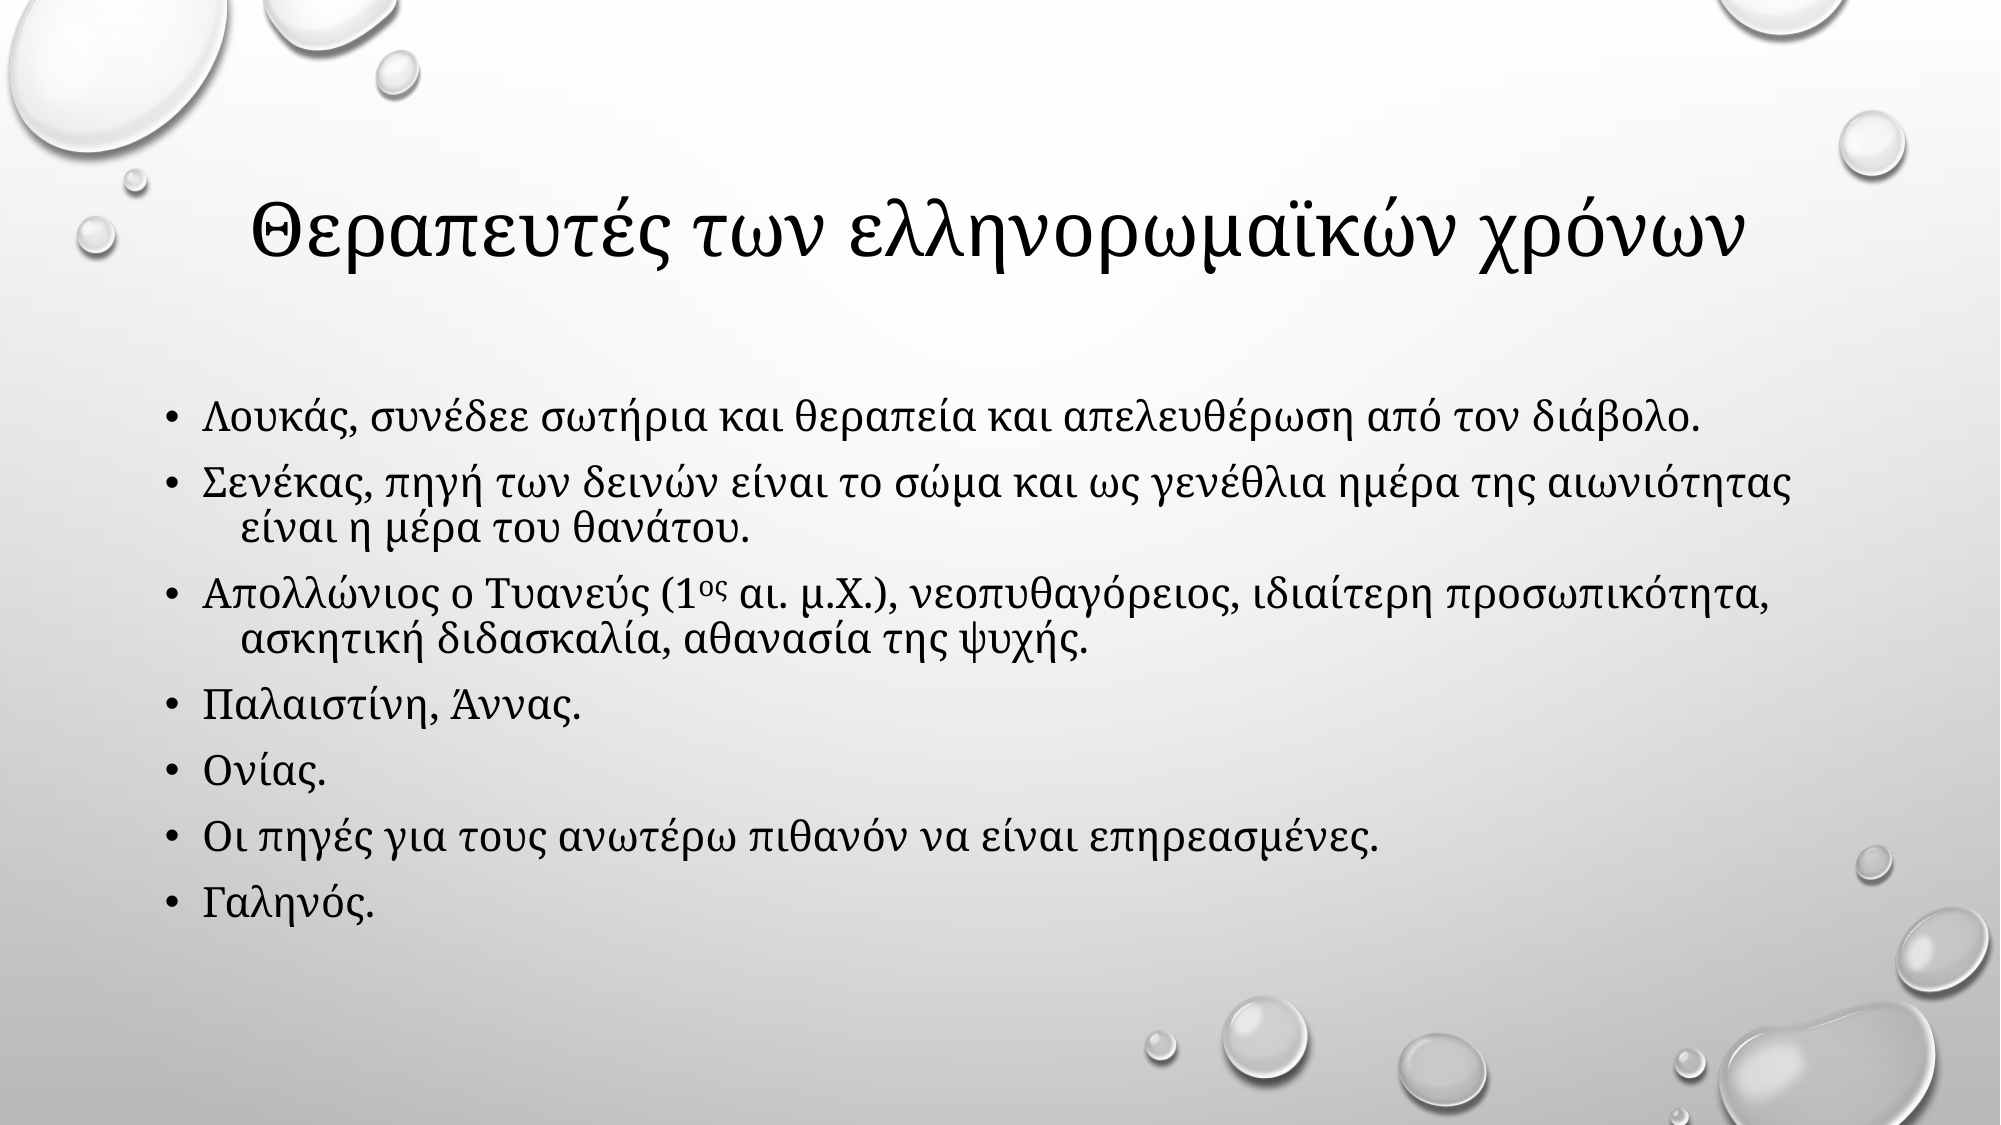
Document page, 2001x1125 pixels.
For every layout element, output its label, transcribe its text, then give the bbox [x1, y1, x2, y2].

list Λουκάς, συνέδεε σωτήρια και θεραπεία και απελευθέρωση από τον διάβολο. Σενέκας, πηγή των δεινών είναι το σώμα και ως γενέθλια ημέρα της αιωνιότητας είναι η μέρα του θανάτου. Απολλώνιος ο Τυανεύς (1ος αι. μ.Χ.), νεοπυθαγόρειος, ιδιαίτερη προσωπικότητα, ασκητική διδασκαλία, αθανασία της ψυχής. Παλαιστίνη, Άννας. Ονίας. Οι πηγές για τους ανωτέρω πιθανόν να είναι επηρεασμένες. Γαληνός. [149, 388, 1850, 950]
title Θεραπευτές των ελληνορωμαϊκών χρόνων [149, 101, 1851, 364]
